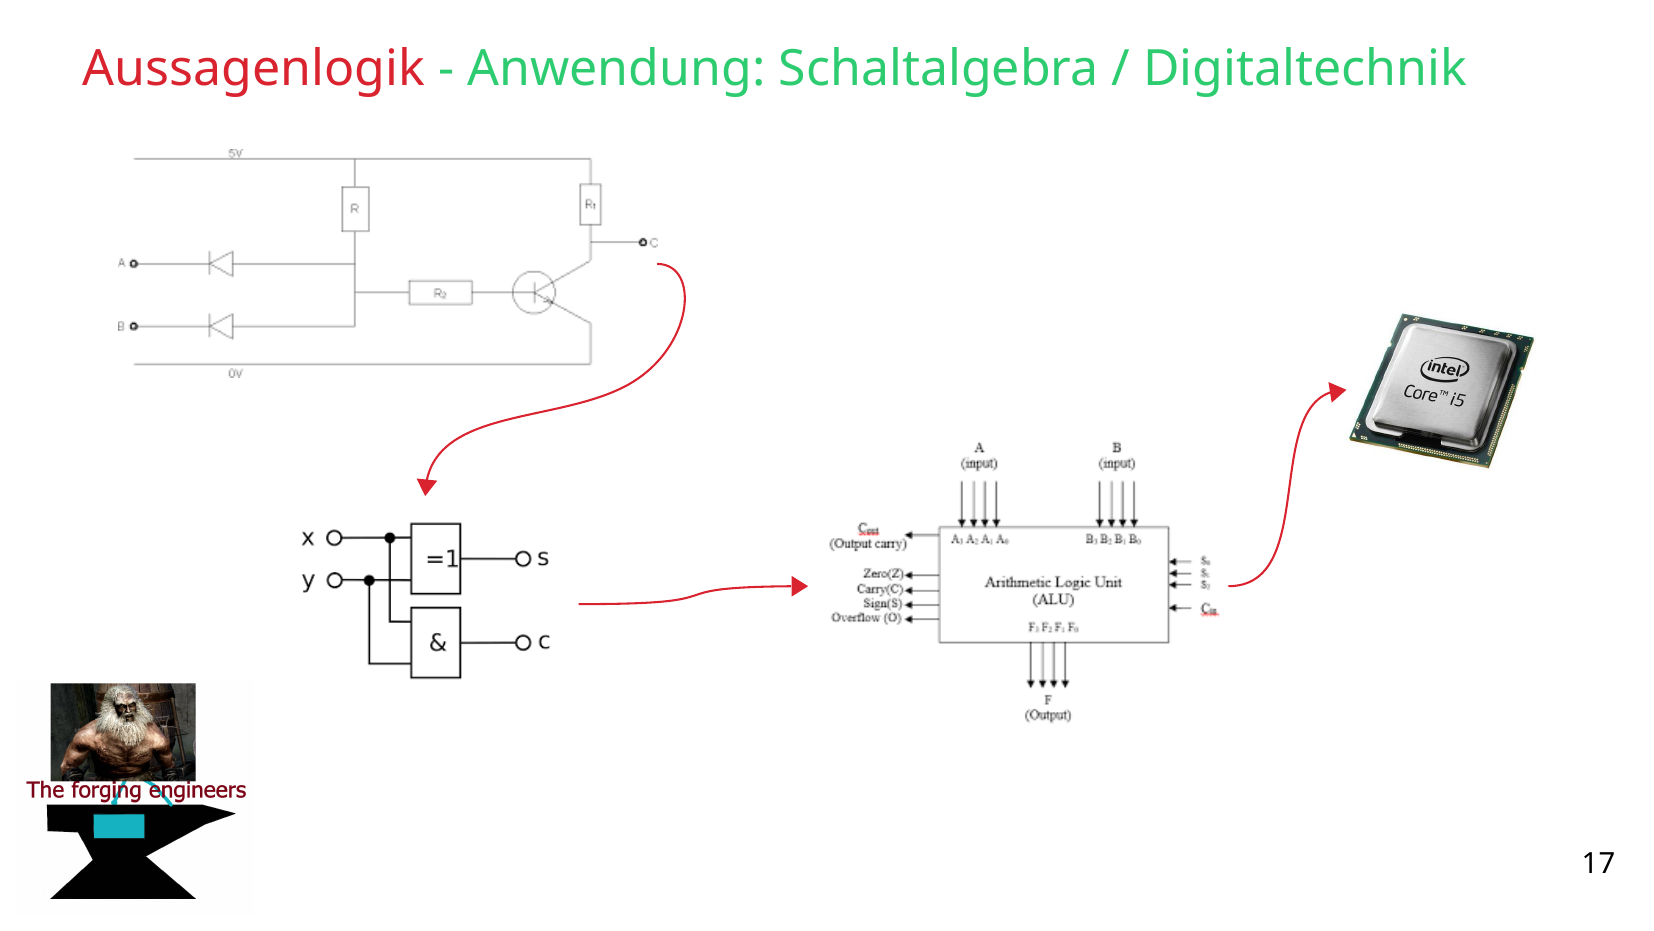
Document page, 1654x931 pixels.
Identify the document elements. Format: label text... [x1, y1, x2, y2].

picture [17, 679, 254, 916]
picture [642, 364, 658, 378]
picture [271, 496, 579, 713]
picture [118, 149, 658, 378]
picture [808, 440, 1229, 733]
picture [1346, 295, 1536, 485]
title Aussagenlogik - Anwendung: Schaltalgebra / Digitaltechnik [82, 37, 1571, 95]
